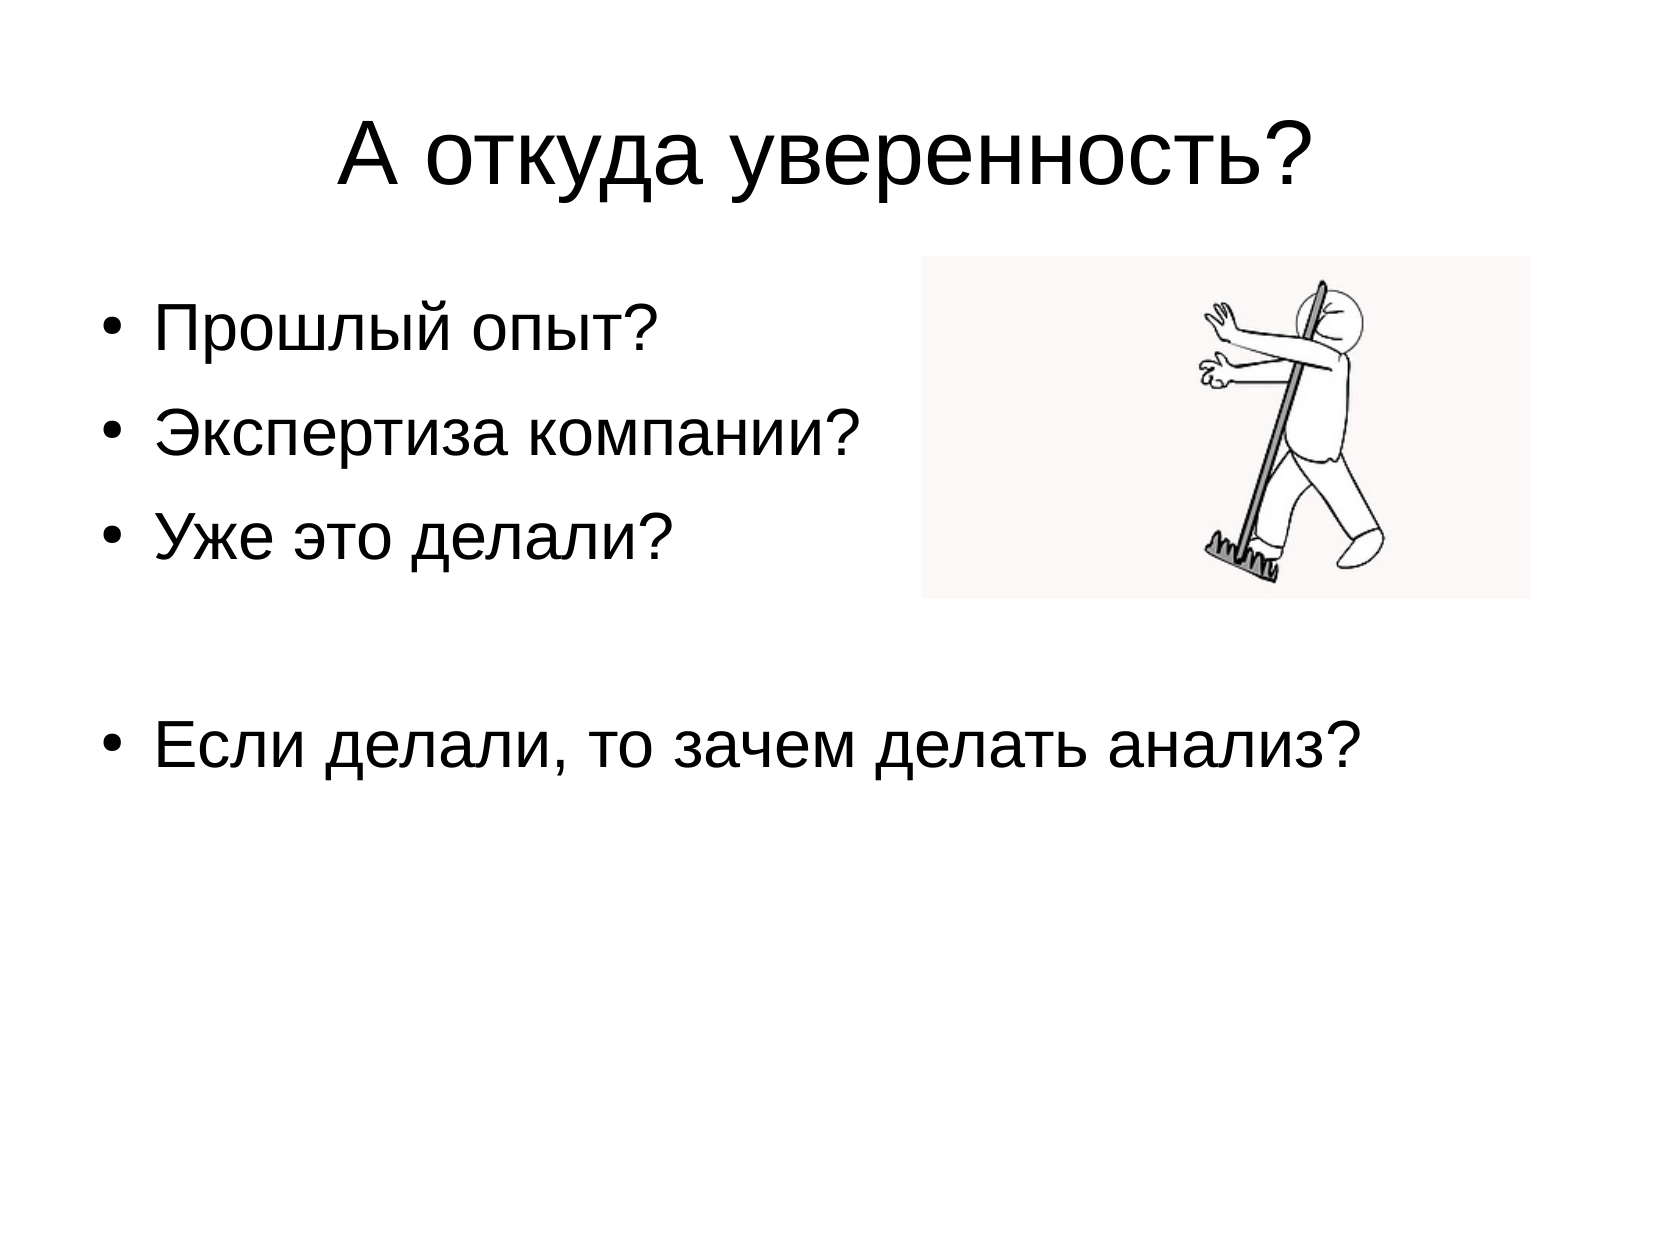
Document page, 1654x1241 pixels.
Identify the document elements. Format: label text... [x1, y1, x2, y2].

title А откуда уверенность? [82, 49, 1571, 257]
list Прошлый опыт? Экспертиза компании? Уже это делали? Если делали, то зачем делать анализ? [82, 290, 1571, 1010]
picture [921, 256, 1531, 599]
